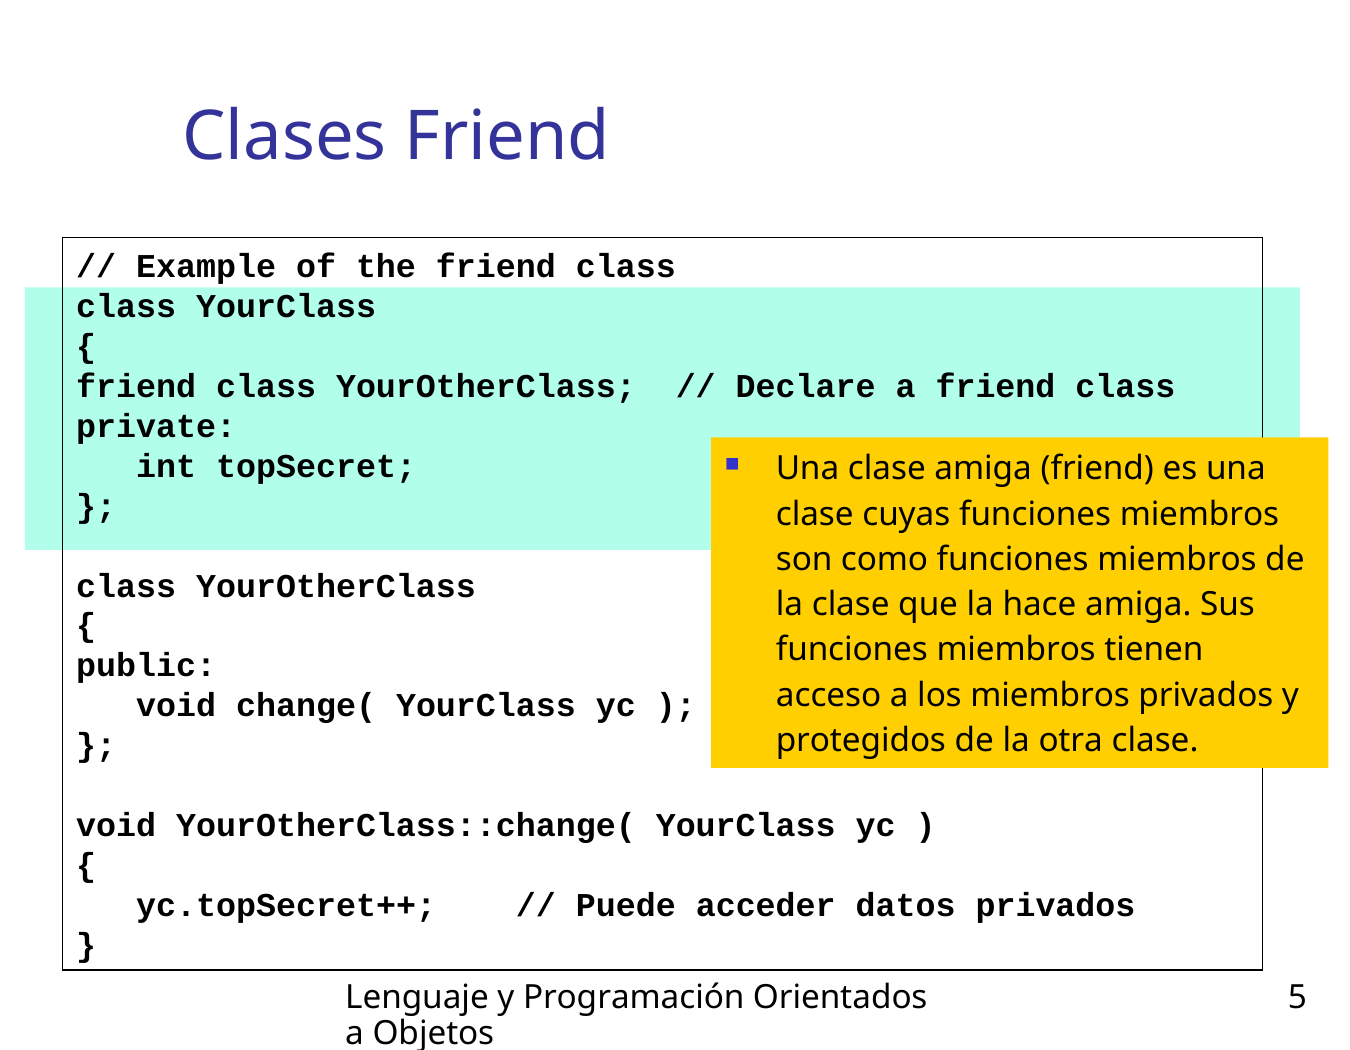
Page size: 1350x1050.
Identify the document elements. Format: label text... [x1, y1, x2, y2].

list Una clase amiga (friend) es una clase cuyas funciones miembros son como funciones miembros de la clase que la hace amiga. Sus funciones miembros tienen acceso a los miembros privados y protegidos de la otra clase. [711, 437, 1329, 754]
text_box [24, 287, 62, 550]
text_box [1263, 287, 1300, 437]
title Clases Friend ‏ [168, 34, 1320, 187]
text_box // Example of the friend class class YourClass { friend class YourOtherClass; // Declare a friend class private: int topSecret; }; class YourOtherClass { public: void change( YourClass yc ); }; void YourOtherClass::change( YourClass yc )‏ { yc.topSecret++; // Puede acceder datos privados } [62, 237, 1263, 970]
